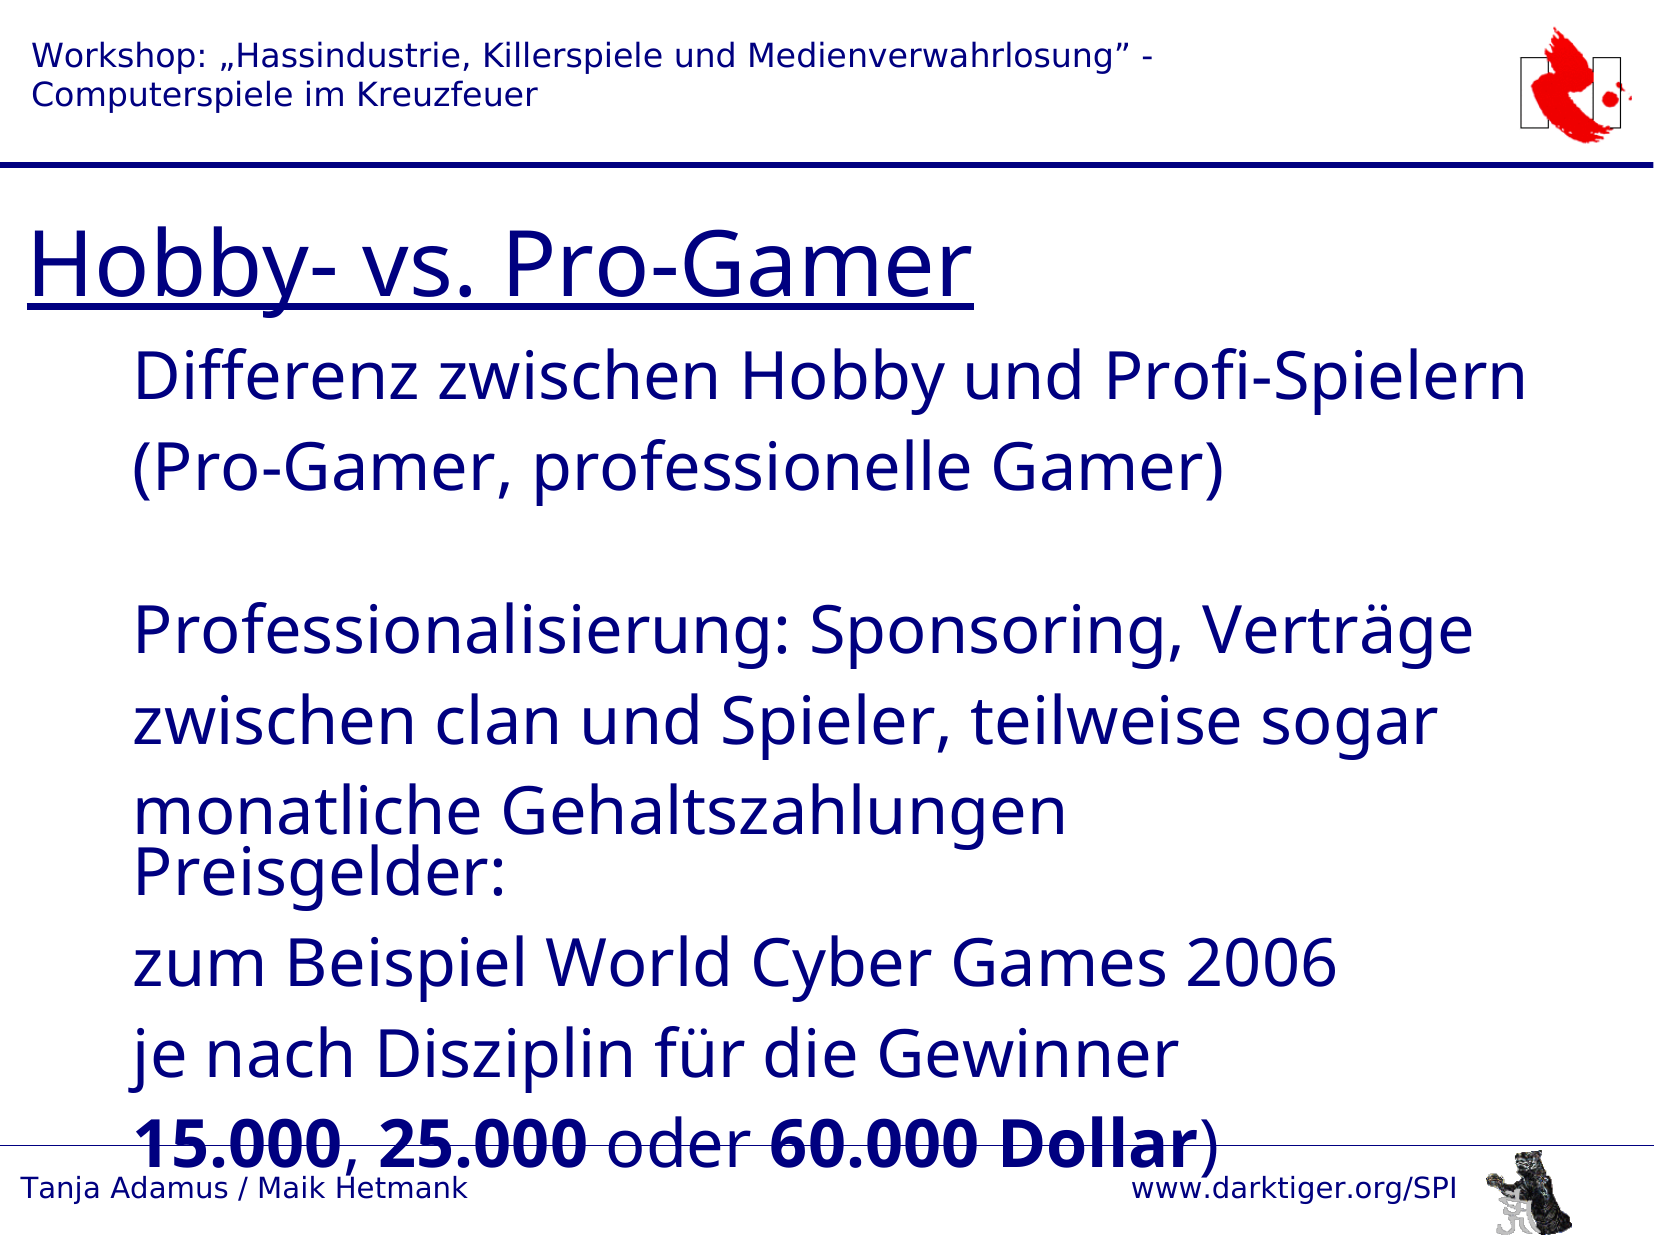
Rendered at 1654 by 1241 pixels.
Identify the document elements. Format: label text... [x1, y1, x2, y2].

picture [1486, 1156, 1572, 1235]
text_box Differenz zwischen Hobby und Profi-Spielern (Pro-Gamer, professionelle Gamer) [118, 320, 1595, 574]
text_box Hobby- vs. Pro-Gamer [11, 190, 1459, 318]
text_box Professionalisierung: Sponsoring, Verträge zwischen clan und Spieler, teilweise sogar monatliche Gehaltszahlungen [118, 574, 1595, 816]
text_box Preisgelder: zum Beispiel World Cyber Games 2006 je nach Disziplin für die Gewinner 15.000, 25.000 oder 60.000 Dollar) [118, 816, 1595, 1156]
picture [1503, 16, 1632, 148]
text_box Workshop: „Hassindustrie, Killerspiele und Medienverwahrlosung” - Computerspiele im Kreuzfeuer [16, 29, 1418, 178]
